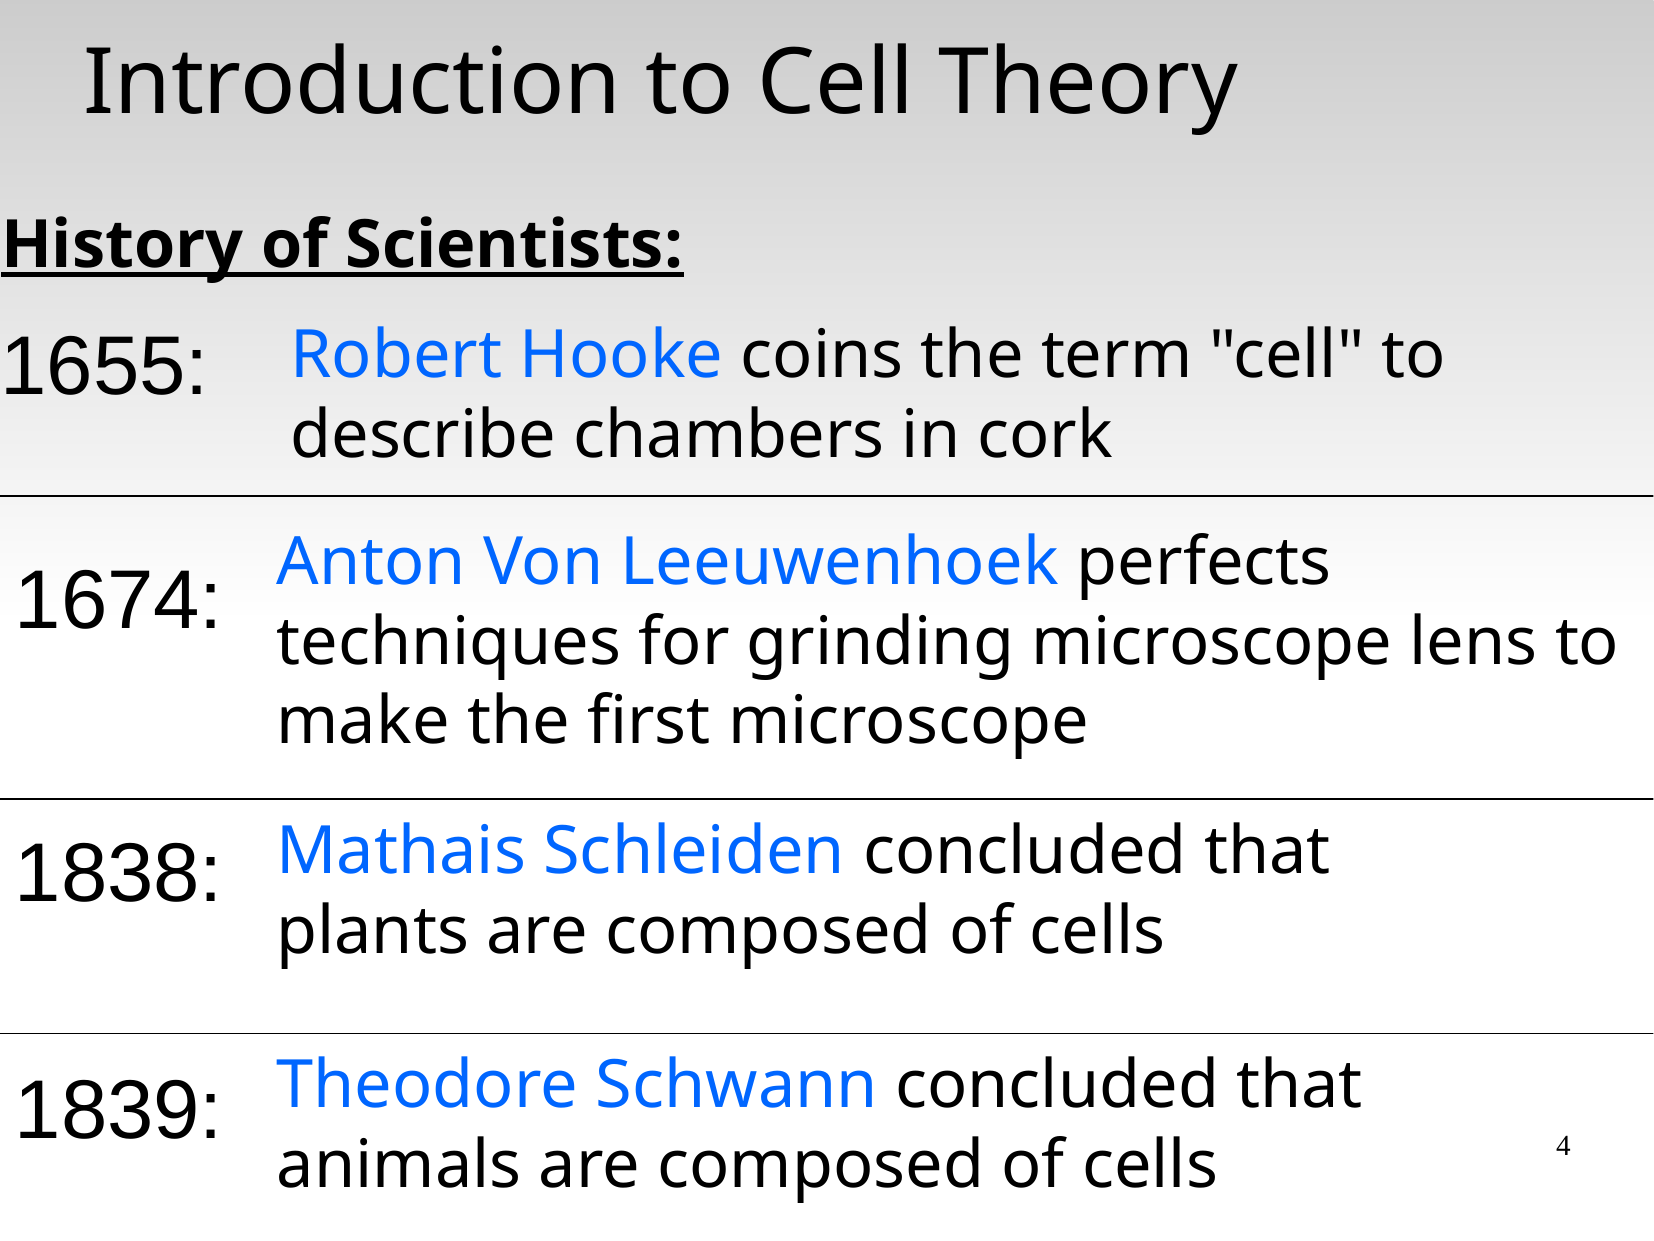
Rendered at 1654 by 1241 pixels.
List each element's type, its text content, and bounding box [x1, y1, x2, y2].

text_box Robert Hooke coins the term "cell" to describe chambers in cork [275, 303, 1558, 479]
text_box Anton Von Leeuwenhoek perfects techniques for grinding microscope lens to make the first microscope [261, 509, 1654, 766]
text_box Introduction to Cell Theory [68, 13, 1434, 140]
text_box 1674: [0, 537, 261, 653]
text_box 1839: [0, 1047, 261, 1163]
text_box 1838: [0, 810, 317, 926]
text_box 1655: [0, 303, 275, 419]
text_box History of Scientists: [0, 192, 1227, 289]
text_box Theodore Schwann concluded that animals are composed of cells [261, 1034, 1571, 1209]
text_box Mathais Schleiden concluded that plants are composed of cells [261, 800, 1544, 975]
